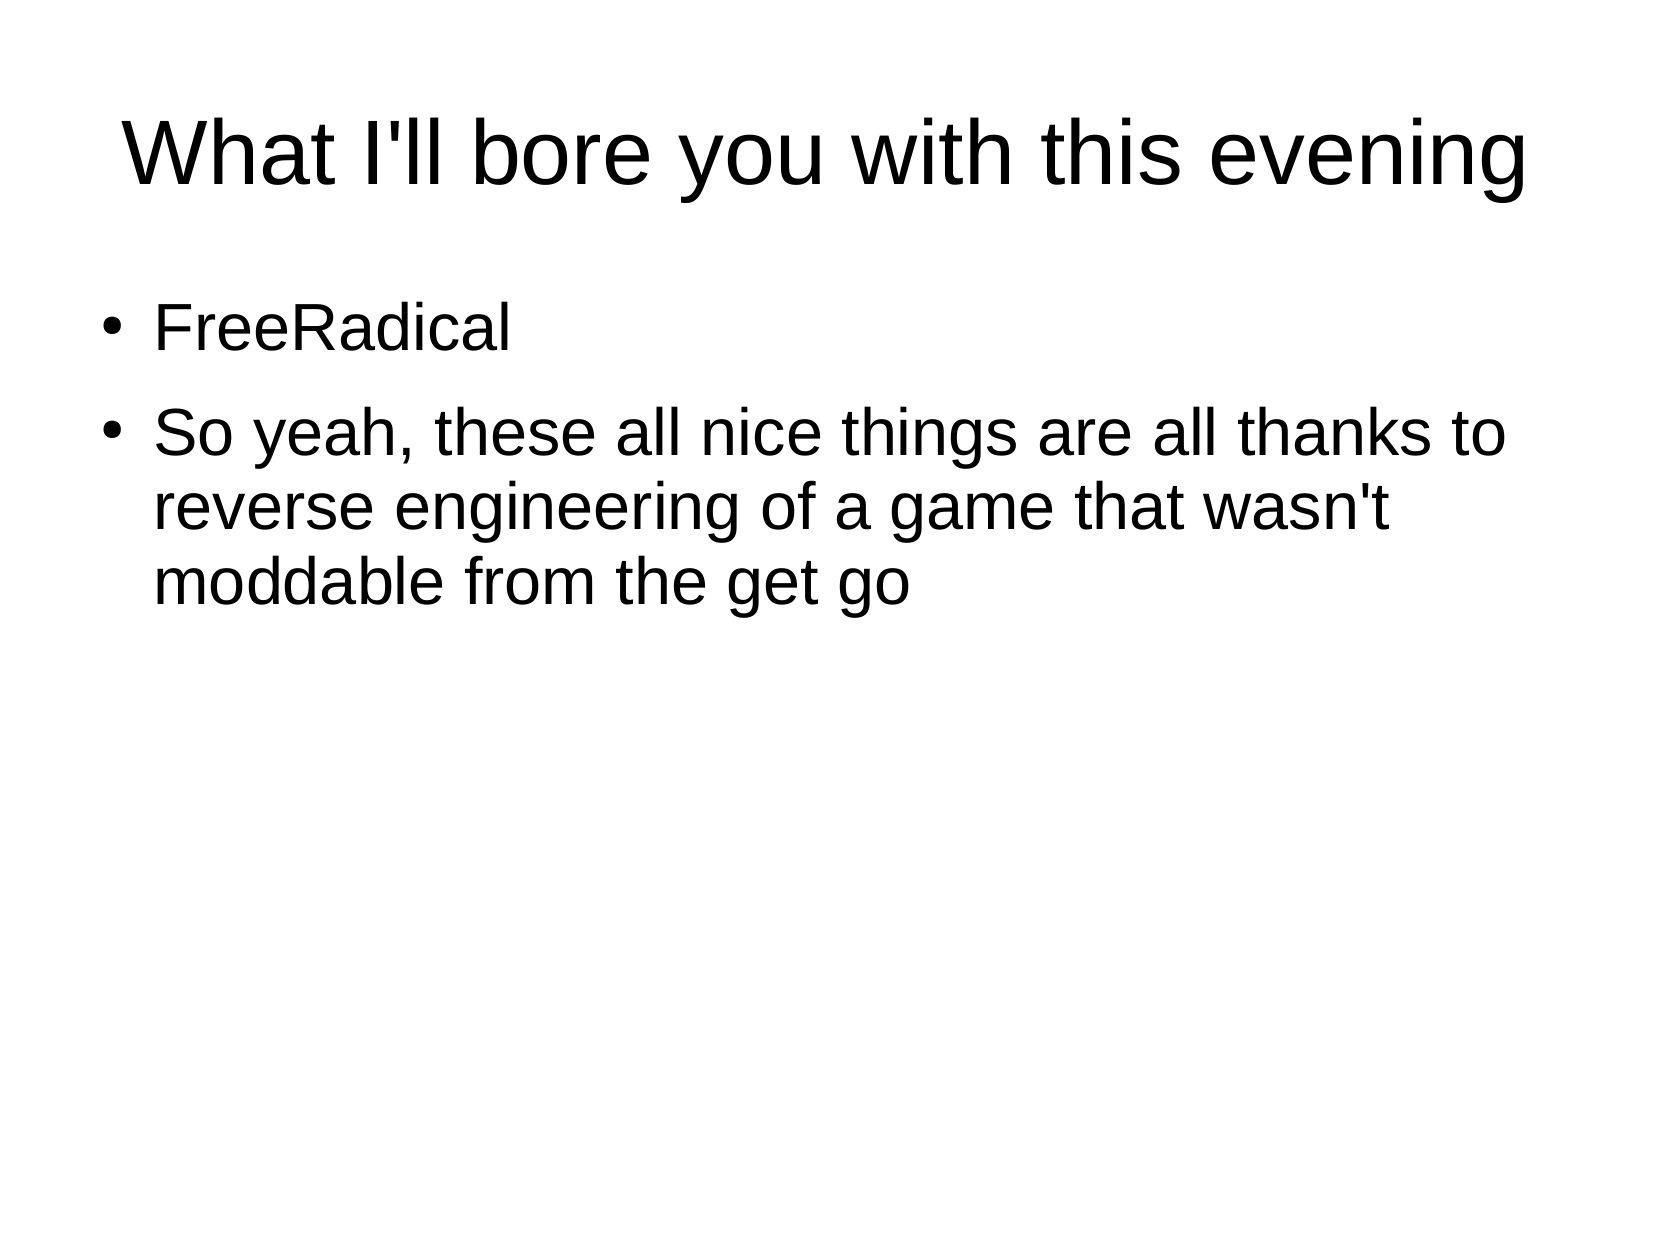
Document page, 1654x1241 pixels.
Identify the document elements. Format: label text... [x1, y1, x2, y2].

list FreeRadical So yeah, these all nice things are all thanks to reverse engineering of a game that wasn't moddable from the get go [82, 290, 1571, 1010]
title What I'll bore you with this evening [82, 49, 1571, 257]
